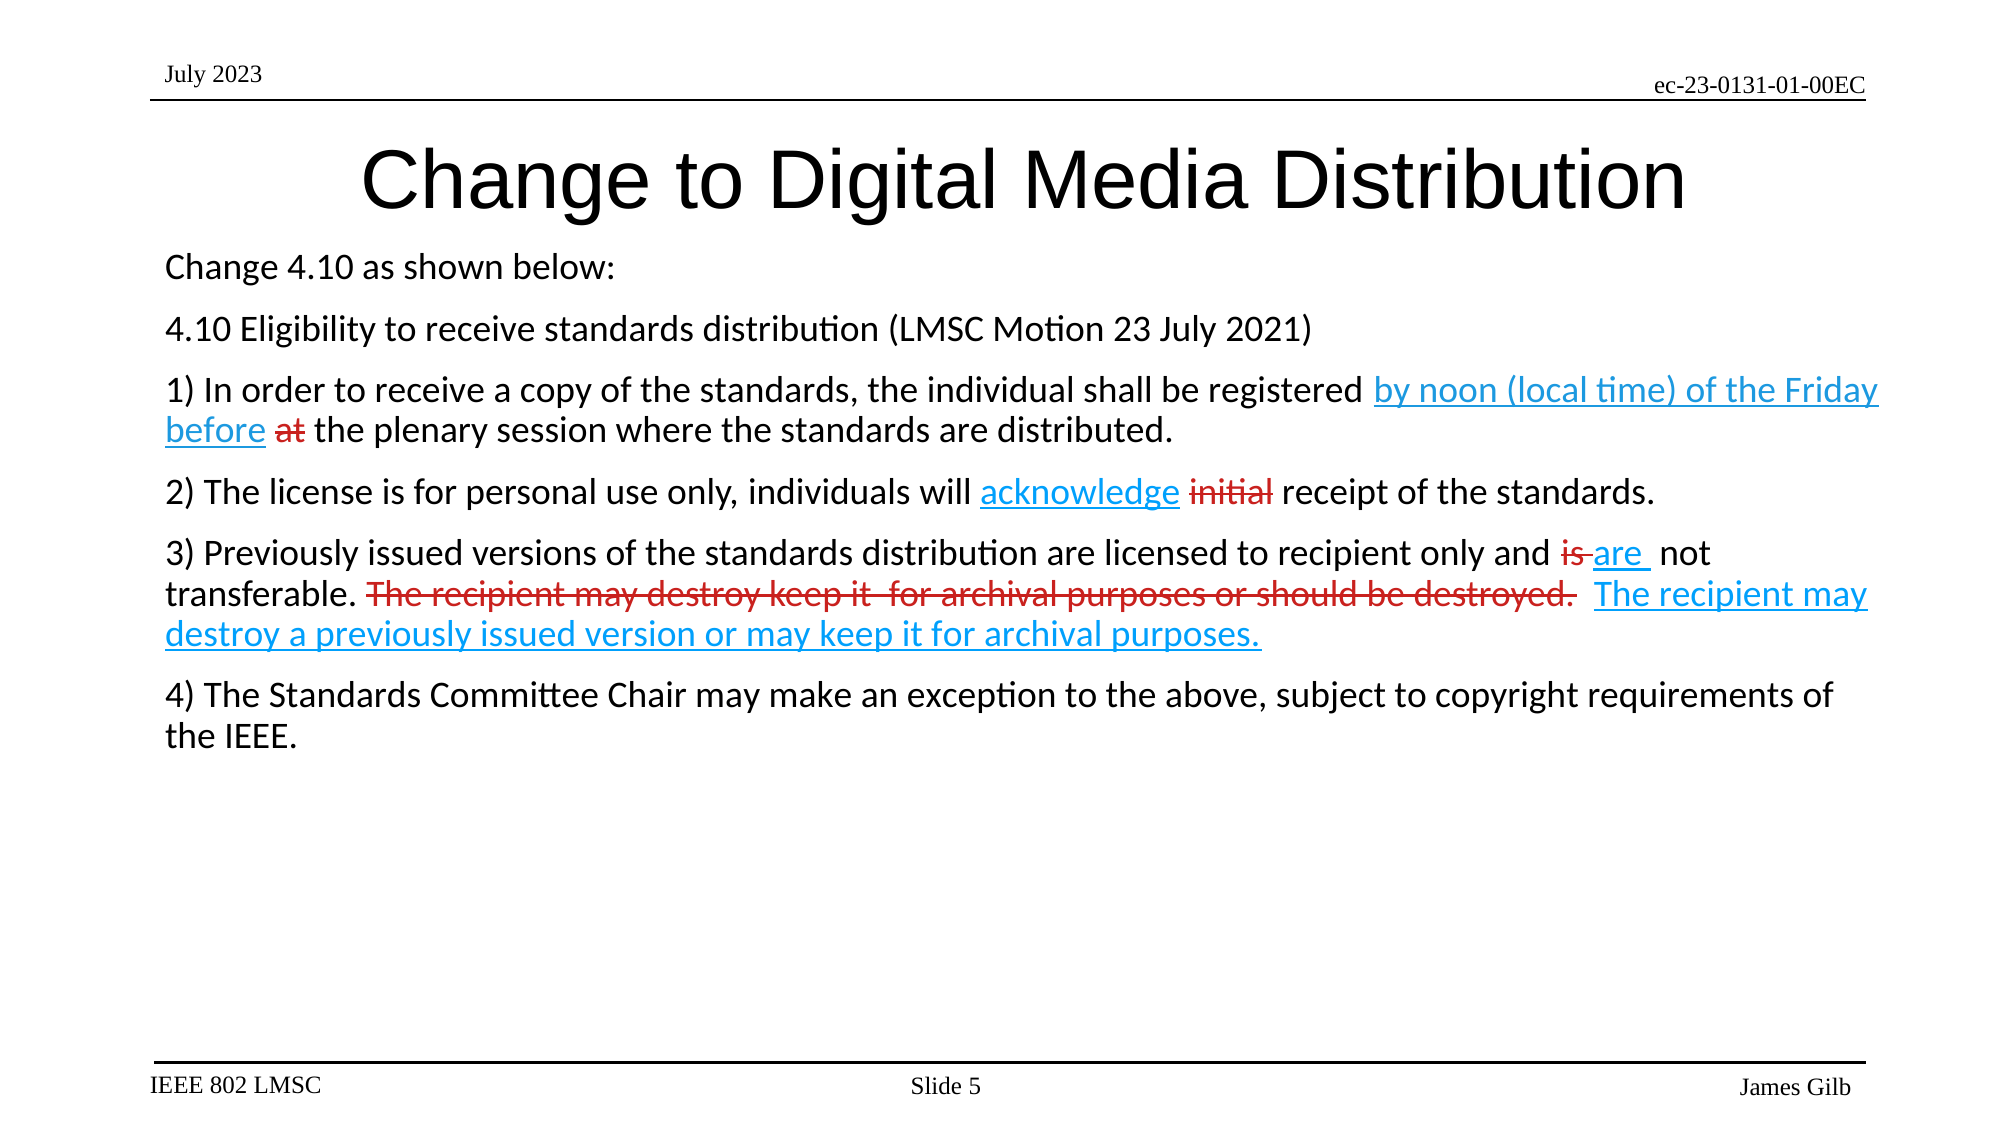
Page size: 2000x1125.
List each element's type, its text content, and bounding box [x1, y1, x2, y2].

title Change to Digital Media Distribution [149, 112, 1900, 238]
list Change 4.10 as shown below: 4.10 Eligibility to receive standards distribution (LMSC Motion 23 July 2021) 1) In order to receive a copy of the standards, the individual shall be registered by noon (local time) of the Friday before at the plenary session where the standards are distributed. 2) The license is for personal use only, individuals will acknowledge initial receipt of the standards. 3) Previously issued versions of the standards distribution are licensed to recipient only and is are not transferable. The recipient may destroy keep it for archival purposes or should be destroyed. The recipient may destroy a previously issued version or may keep it for archival purposes. 4) The Standards Committee Chair may make an exception to the above, subject to copyright requirements of the IEEE. [149, 239, 1900, 1051]
